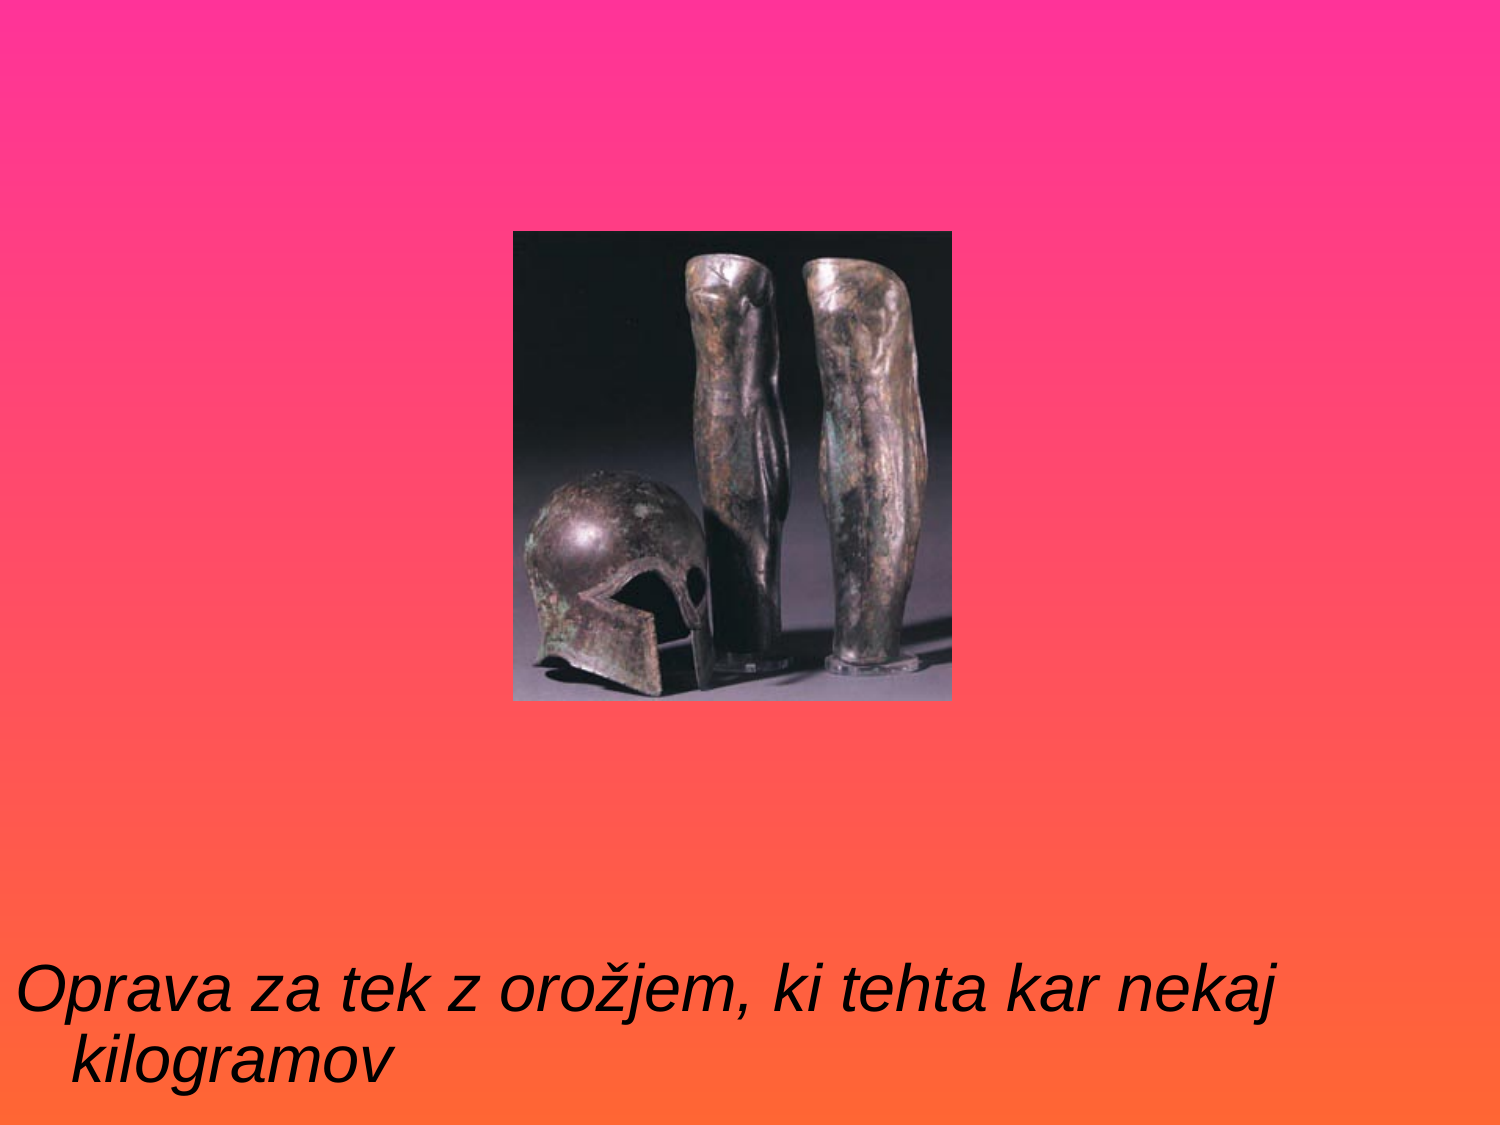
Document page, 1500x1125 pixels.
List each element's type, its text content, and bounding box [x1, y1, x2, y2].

list Oprava za tek z orožjem, ki tehta kar nekaj kilogramov [0, 0, 1500, 1125]
picture [513, 231, 952, 701]
